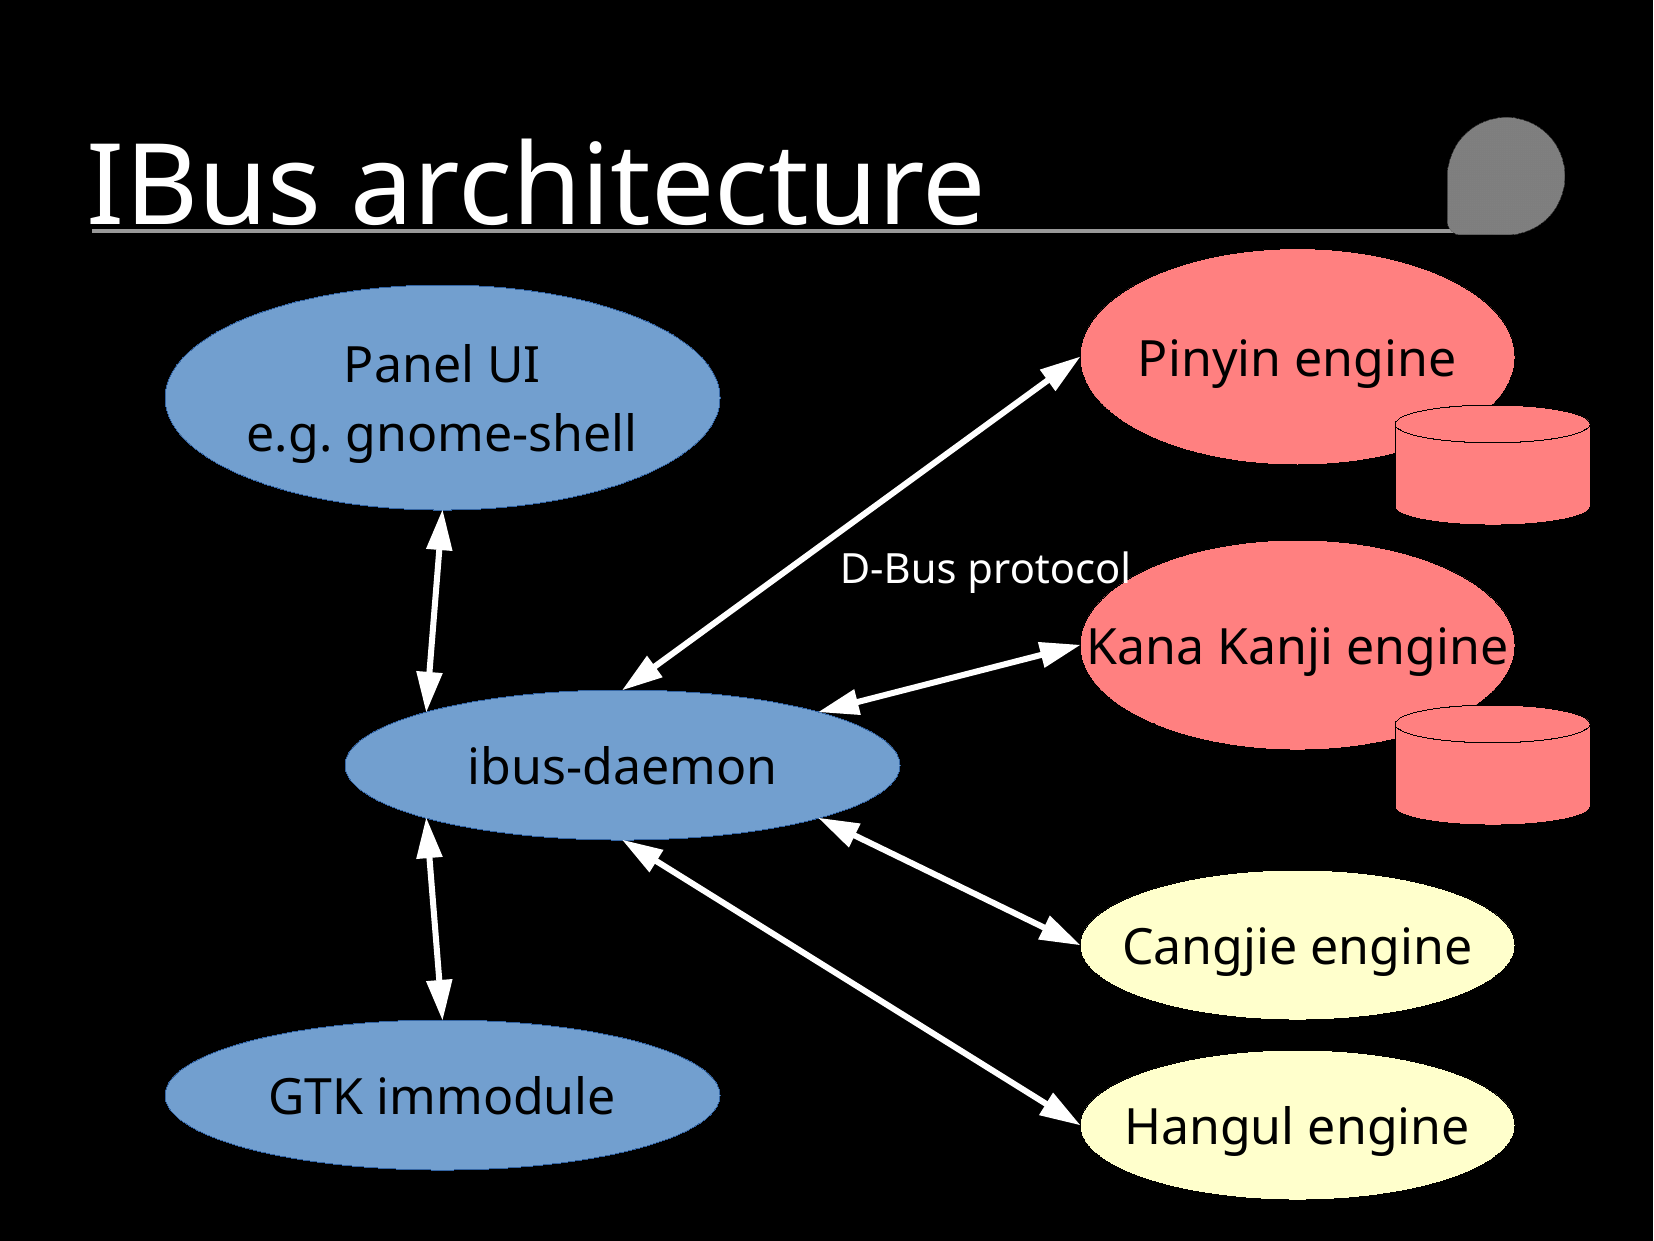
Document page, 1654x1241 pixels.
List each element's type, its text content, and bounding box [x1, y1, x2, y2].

text_box Kana Kanji engine [1080, 540, 1516, 751]
text_box D-Bus protocol [825, 531, 1135, 595]
text_box Cangjie engine [1080, 870, 1516, 1021]
text_box [1395, 705, 1591, 826]
text_box Pinyin engine [1080, 248, 1516, 466]
text_box Hangul engine [1080, 1050, 1516, 1201]
text_box [1395, 405, 1591, 526]
text_box ibus-daemon [345, 690, 901, 841]
title IBus architecture [86, 112, 1575, 249]
text_box GTK immodule [165, 1020, 721, 1171]
text_box Panel UI e.g. gnome-shell [165, 285, 721, 511]
